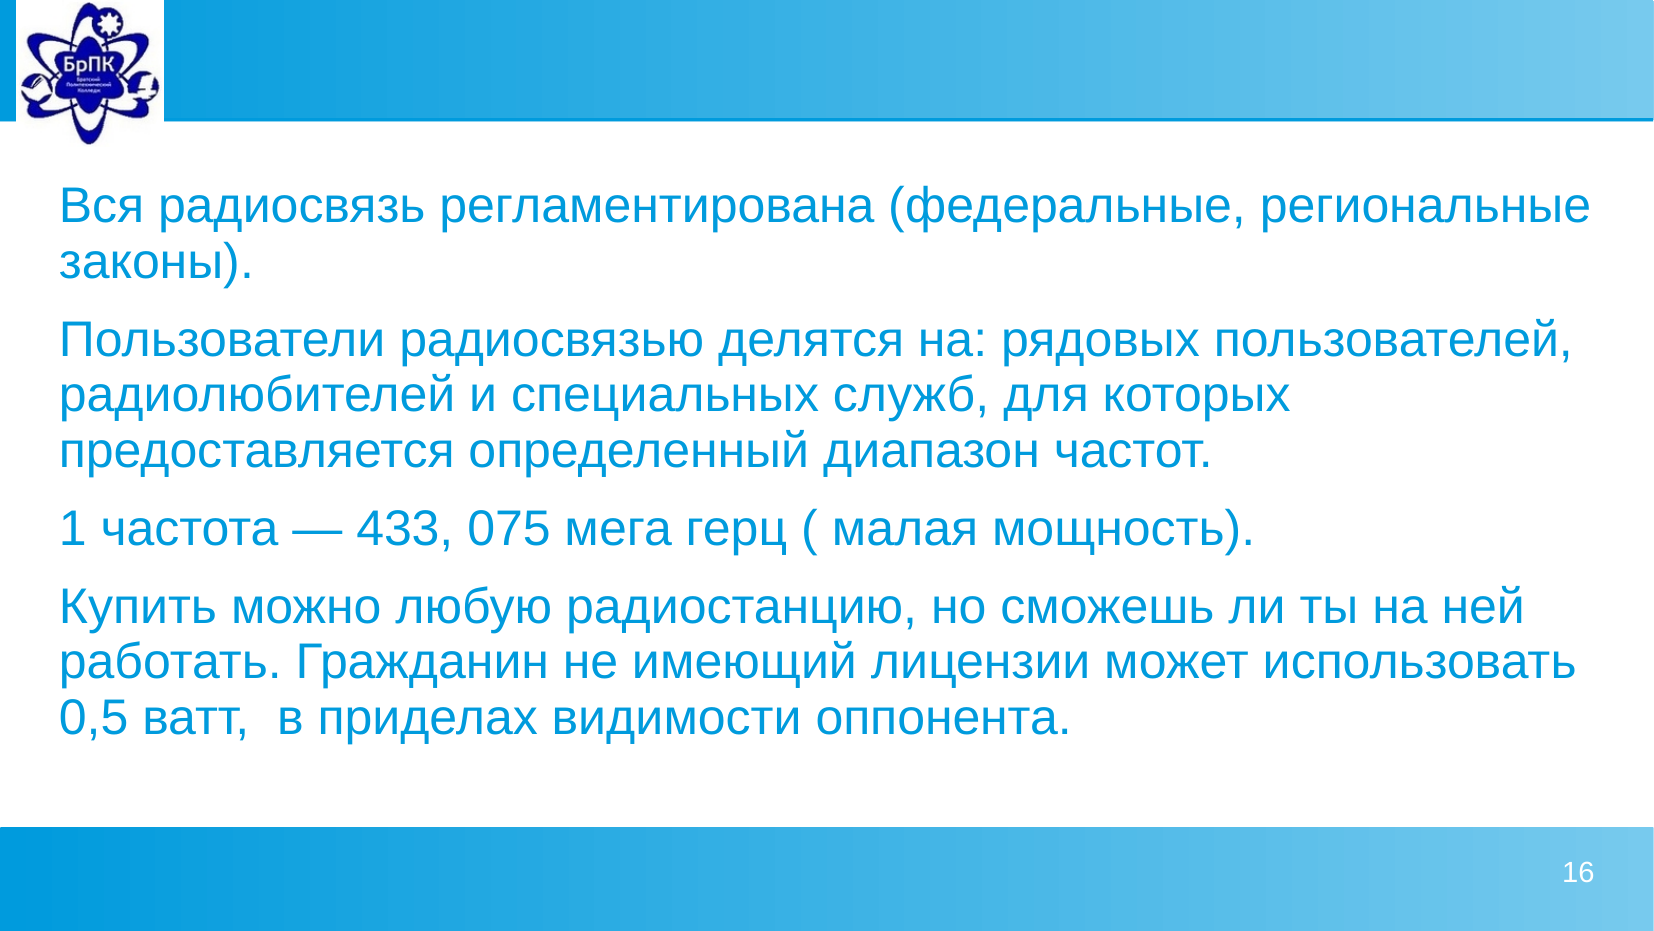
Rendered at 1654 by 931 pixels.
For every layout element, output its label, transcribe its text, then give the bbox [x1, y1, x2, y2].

list Вся радиосвязь регламентирована (федеральные, региональные законы). Пользователи радиосвязью делятся на: рядовых пользователей, радиолюбителей и специальных служб, для которых предоставляется определенный диапазон частот. 1 частота — 433, 075 мега герц ( малая мощность). Купить можно любую радиостанцию, но сможешь ли ты на ней работать. Гражданин не имеющий лицензии может использовать 0,5 ватт, в приделах видимости оппонента. [59, 177, 1595, 768]
picture [16, 0, 164, 147]
